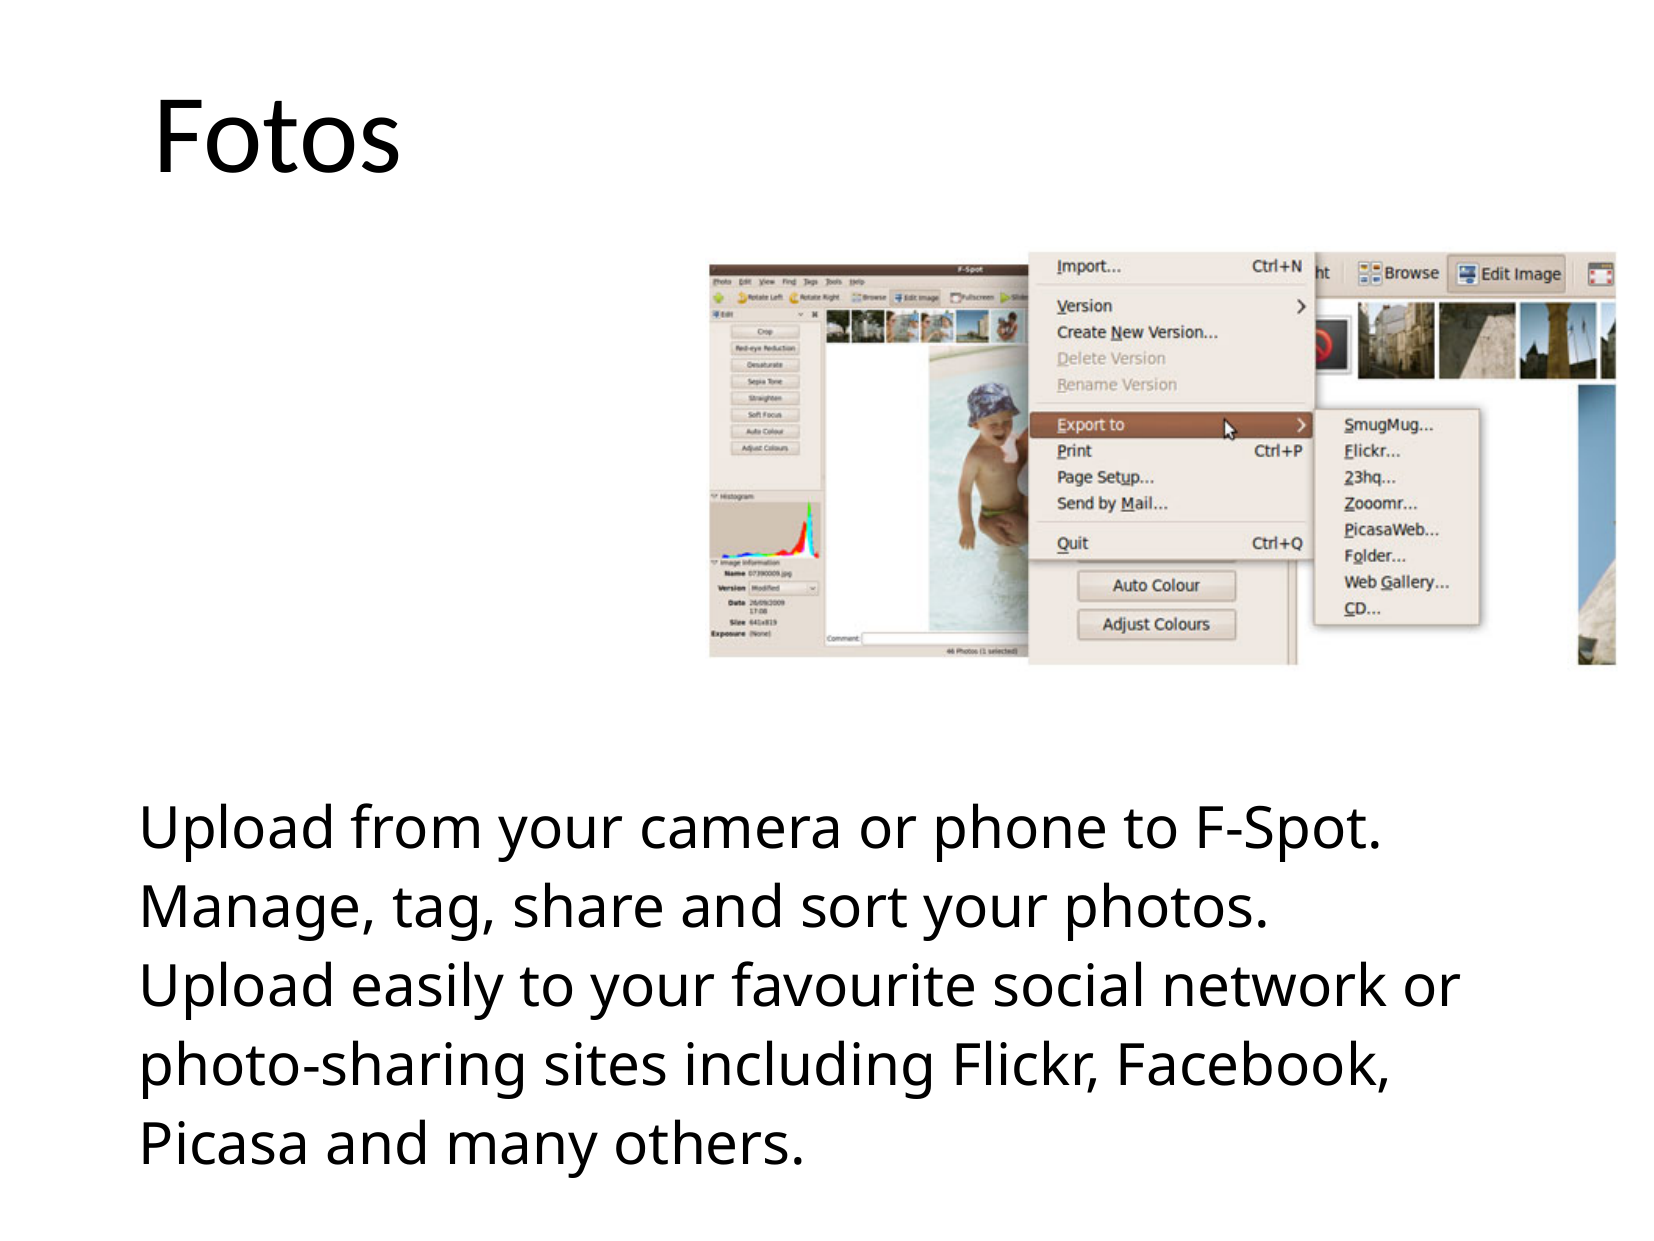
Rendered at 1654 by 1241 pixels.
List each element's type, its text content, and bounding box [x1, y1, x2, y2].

text_box Fotos [138, 80, 1505, 209]
text_box Upload from your camera or phone to F-Spot. Manage, tag, share and sort your photos. Upload easily to your favourite social network or photo-sharing sites including Flickr, Facebook, Picasa and many others. [124, 778, 1563, 1190]
picture [705, 246, 1624, 673]
